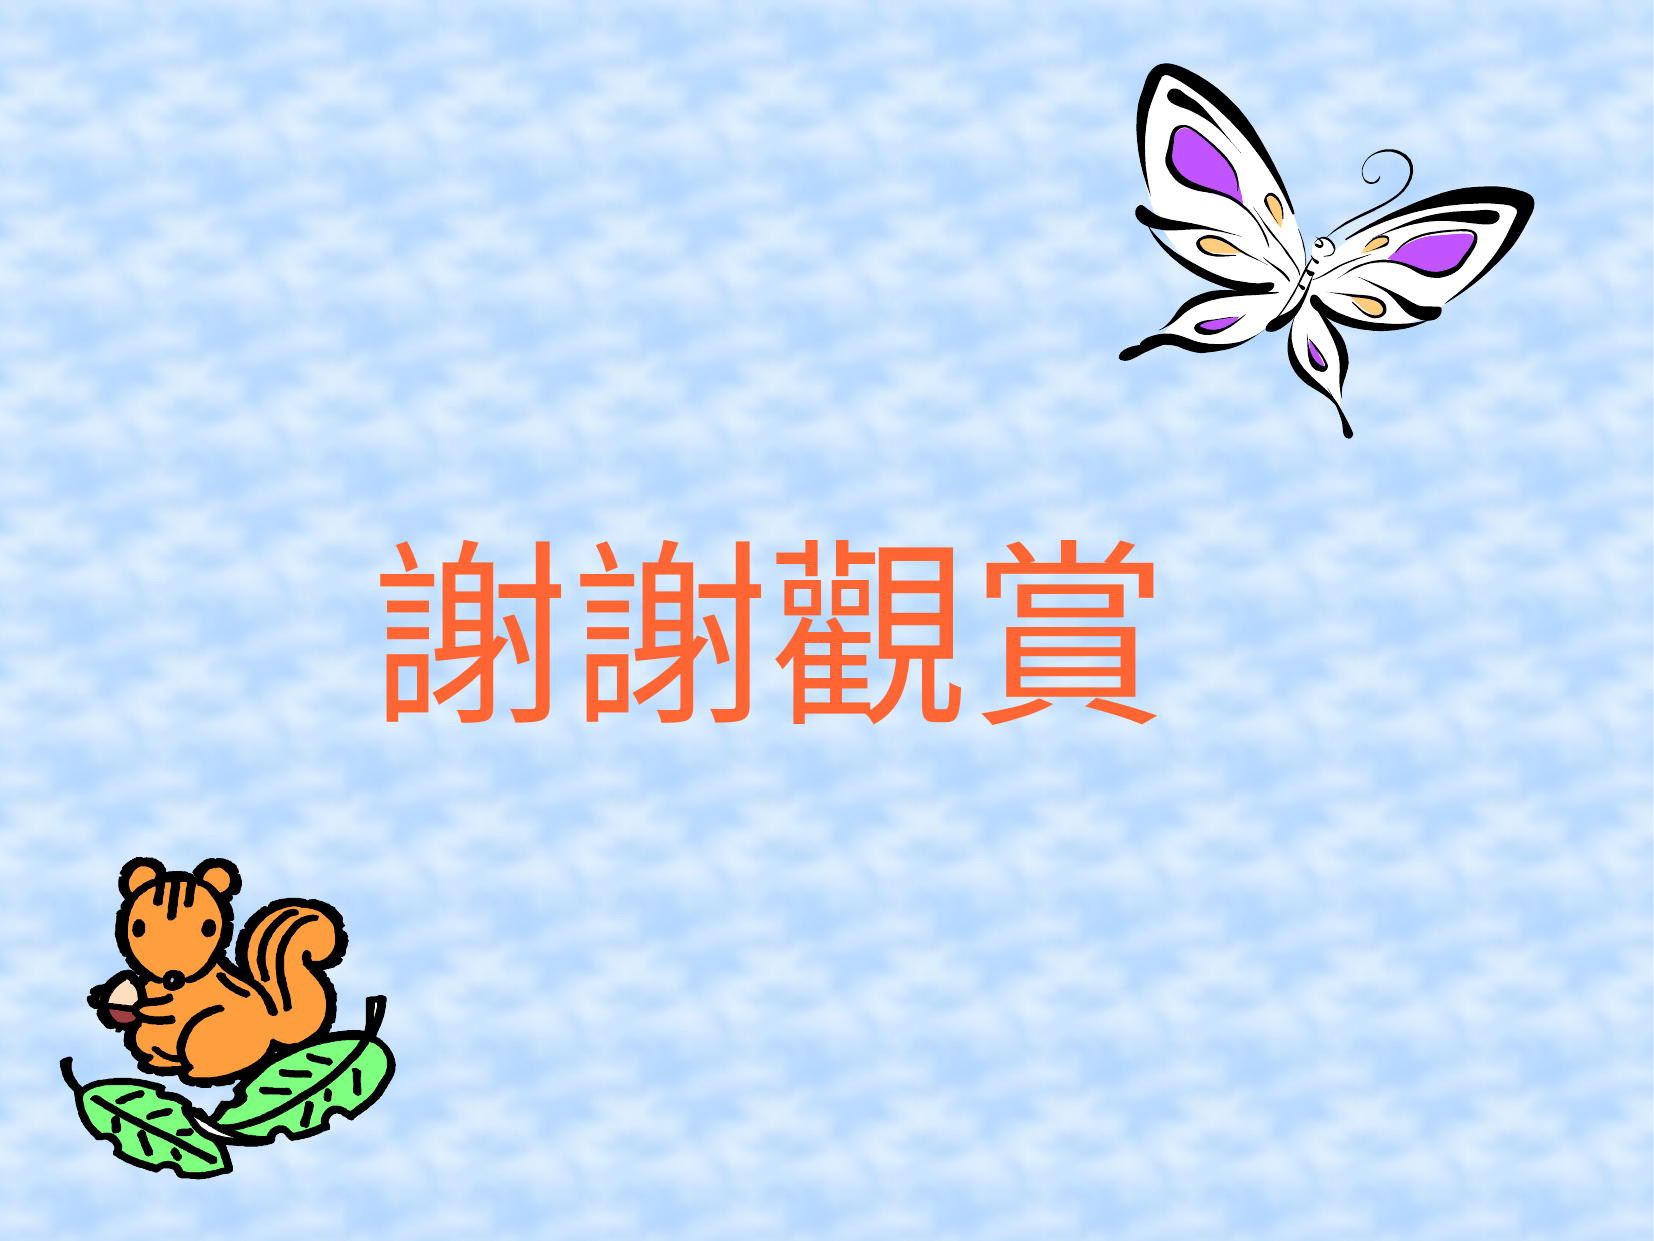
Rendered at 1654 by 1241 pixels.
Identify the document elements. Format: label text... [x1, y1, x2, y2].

picture [0, 0, 1654, 1241]
text_box 謝謝觀賞 [354, 469, 1211, 739]
